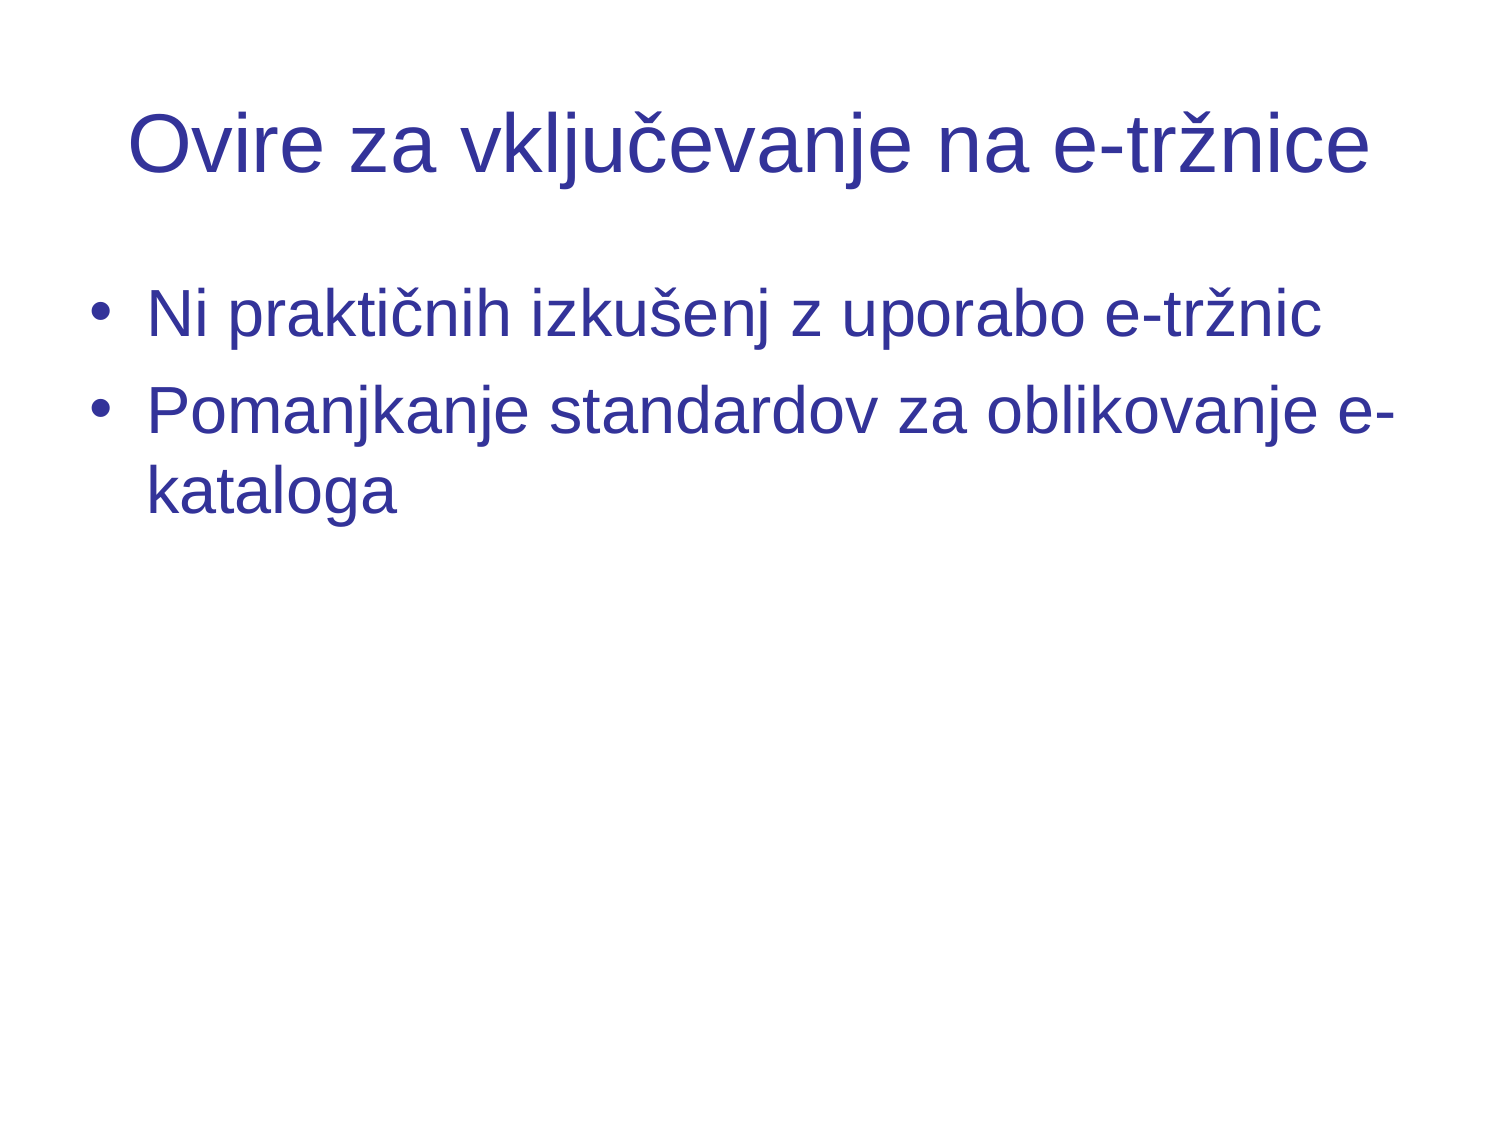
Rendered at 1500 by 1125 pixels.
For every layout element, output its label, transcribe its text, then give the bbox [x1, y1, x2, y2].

list Ni praktičnih izkušenj z uporabo e-tržnic Pomanjkanje standardov za oblikovanje e-kataloga [75, 262, 1426, 1006]
title Ovire za vključevanje na e-tržnice [75, 45, 1426, 233]
